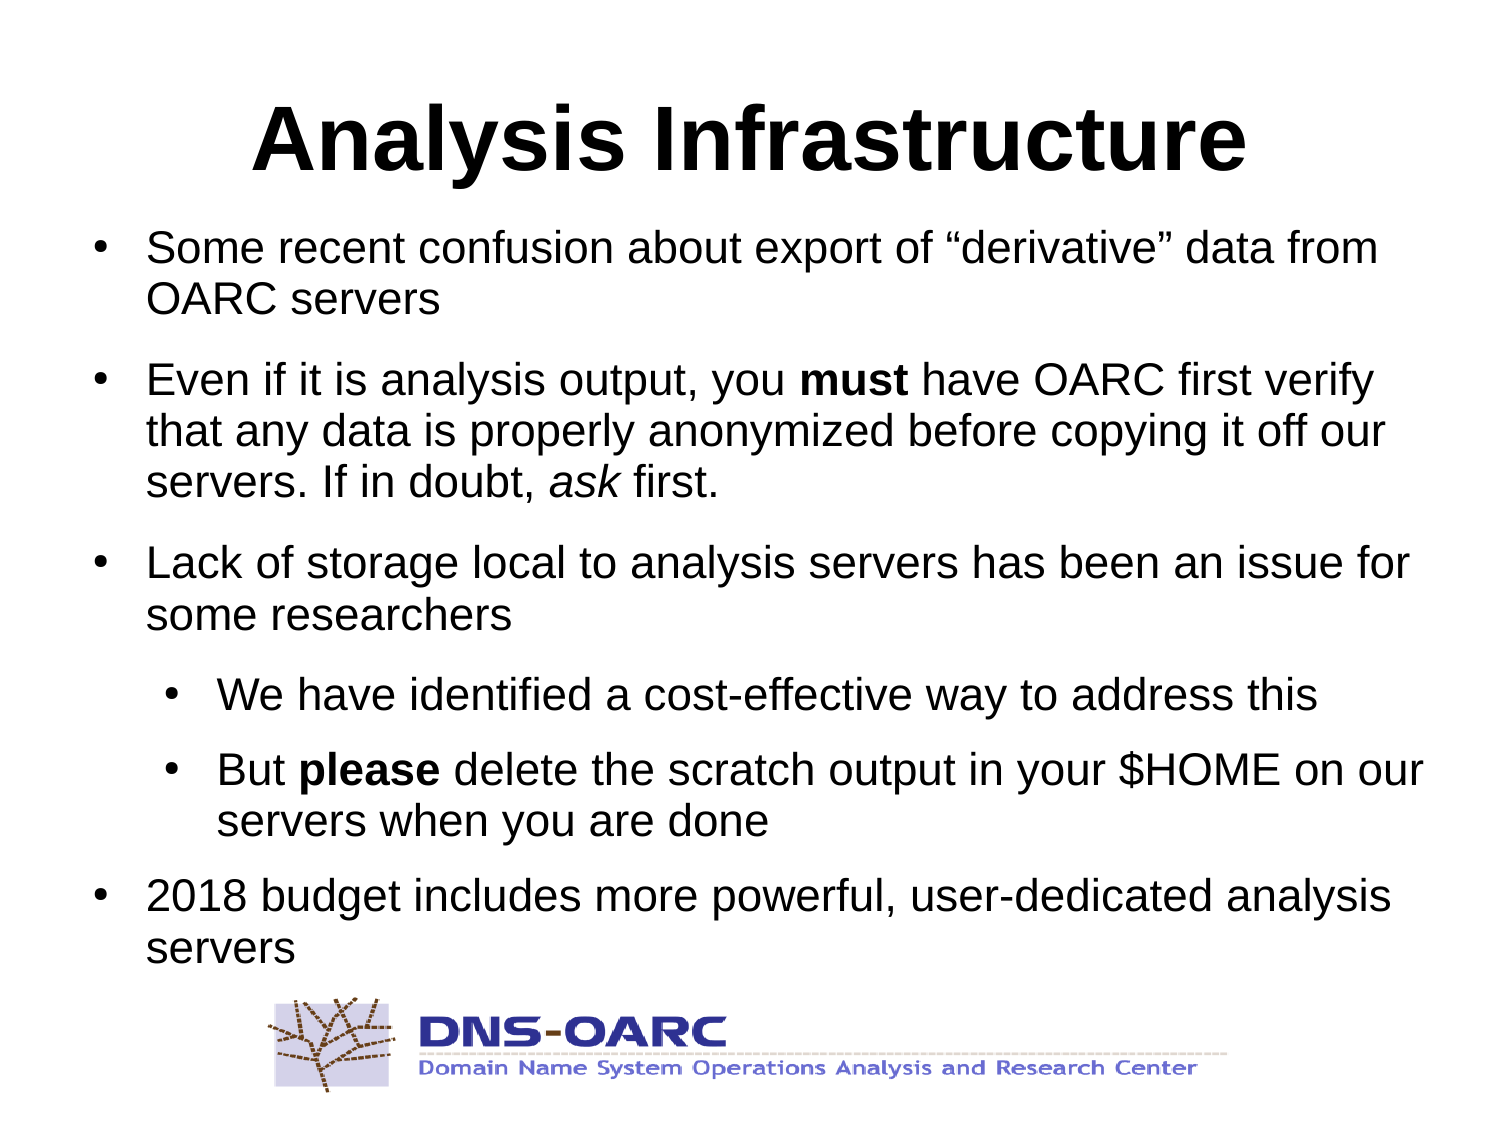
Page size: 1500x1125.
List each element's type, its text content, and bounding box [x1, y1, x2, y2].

list Some recent confusion about export of “derivative” data from OARC servers Even if it is analysis output, you must have OARC first verify that any data is properly anonymized before copying it off our servers. If in doubt, ask first. Lack of storage local to analysis servers has been an issue for some researchers We have identified a cost-effective way to address this But please delete the scratch output in your $HOME on our servers when you are done 2018 budget includes more powerful, user-dedicated analysis servers [75, 221, 1425, 875]
title Analysis Infrastructure [75, 44, 1425, 221]
picture [214, 991, 1259, 1099]
